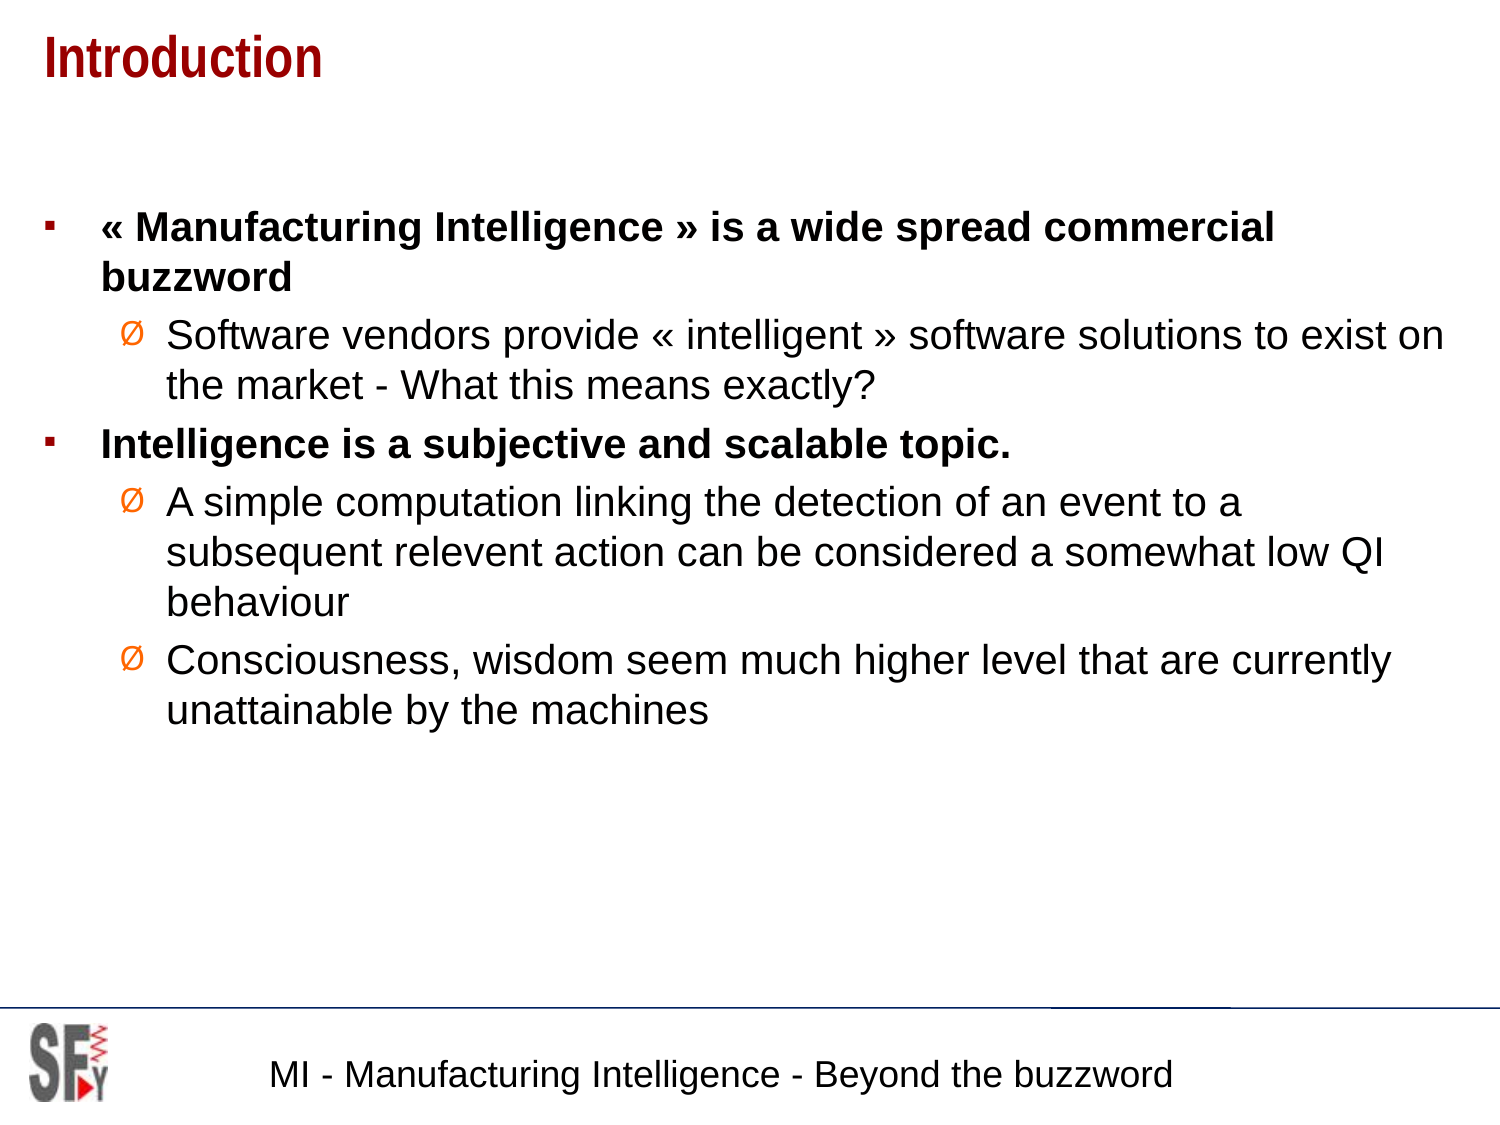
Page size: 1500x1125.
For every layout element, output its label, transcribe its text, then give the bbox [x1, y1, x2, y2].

list « Manufacturing Intelligence » is a wide spread commercial buzzword Software vendors provide « intelligent » software solutions to exist on the market - What this means exactly? Intelligence is a subjective and scalable topic. A simple computation linking the detection of an event to a subsequent relevent action can be considered a somewhat low QI behaviour Consciousness, wisdom seem much higher level that are currently unattainable by the machines [29, 184, 1471, 988]
footer MI - Manufacturing Intelligence - Beyond the buzzword [253, 1034, 1336, 1103]
title Introduction [29, 12, 1471, 138]
picture [29, 1023, 108, 1102]
